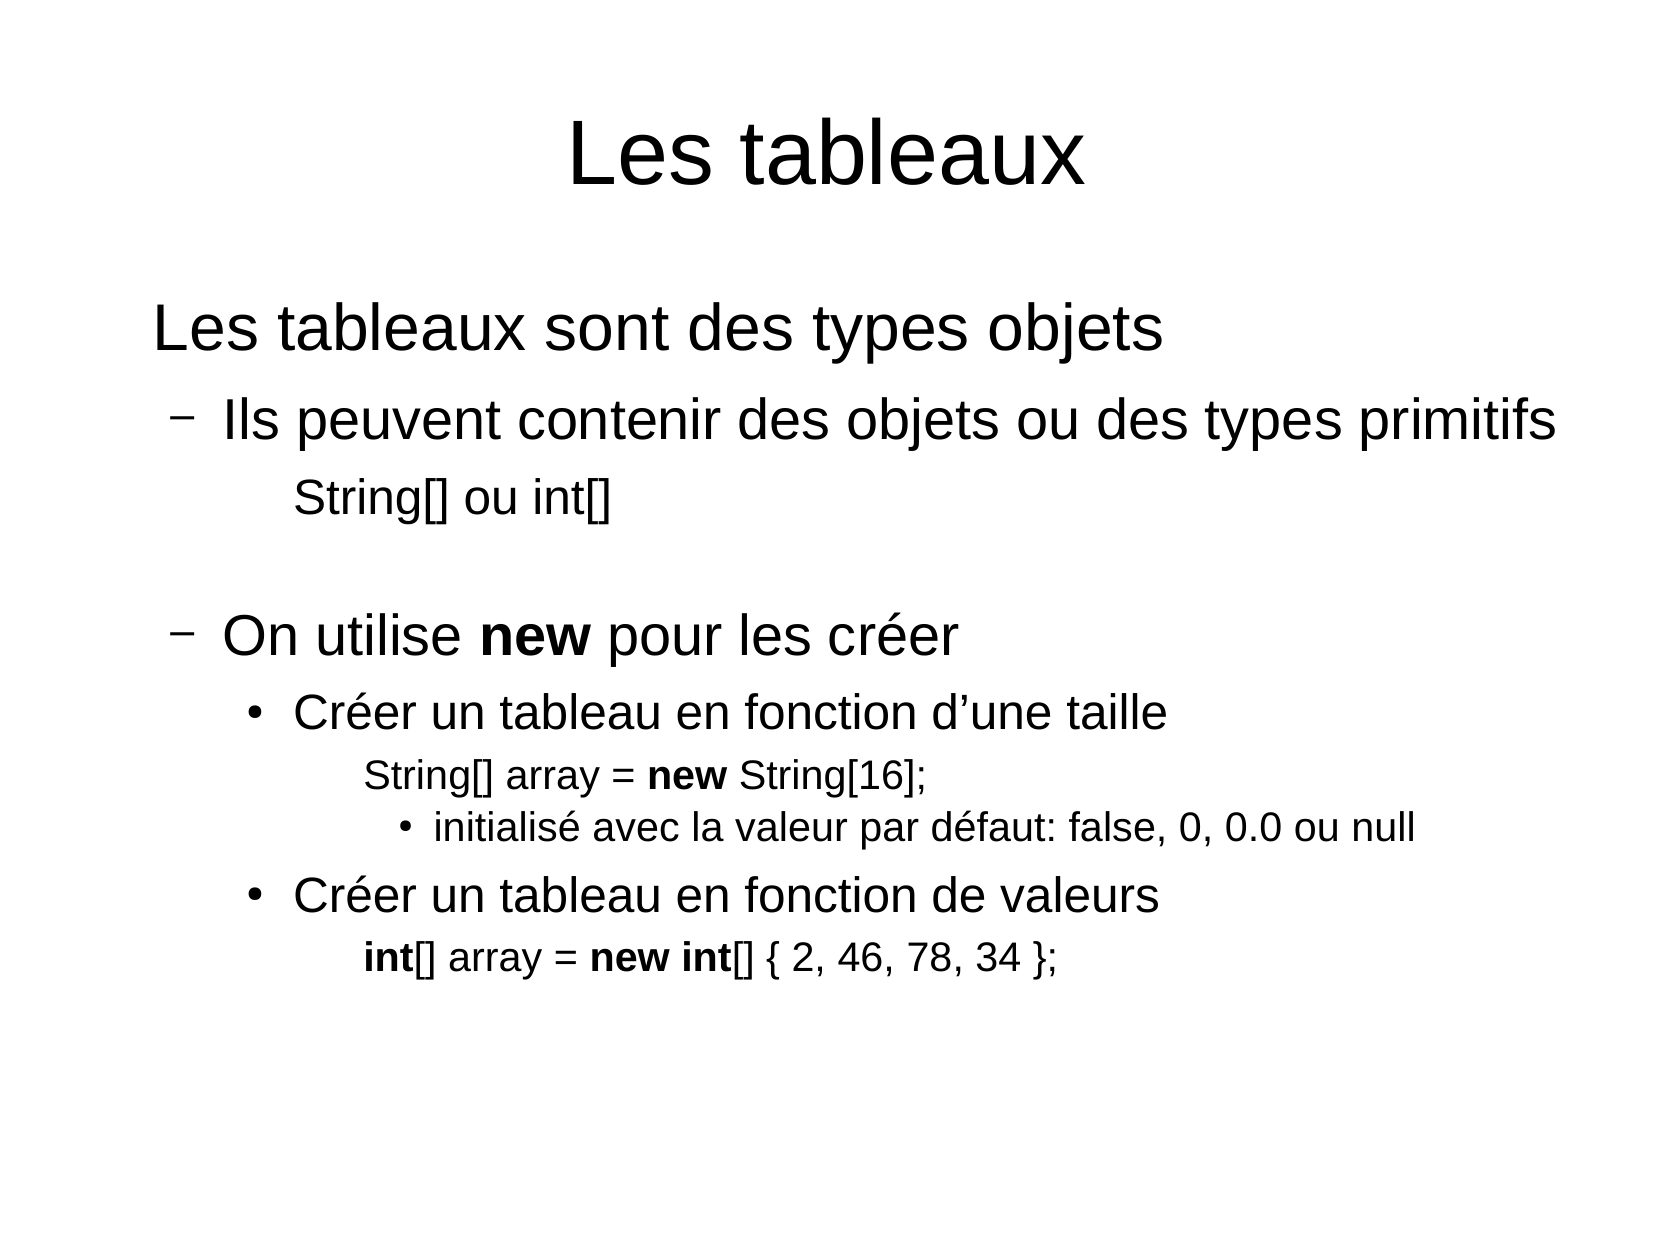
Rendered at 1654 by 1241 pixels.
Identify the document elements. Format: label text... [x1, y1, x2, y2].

title Les tableaux [82, 49, 1571, 257]
list Les tableaux sont des types objets Ils peuvent contenir des objets ou des types primitifs String[] ou int[] On utilise new pour les créer Créer un tableau en fonction d’une taille String[] array = new String[16]; initialisé avec la valeur par défaut: false, 0, 0.0 ou null Créer un tableau en fonction de valeurs int[] array = new int[] { 2, 46, 78, 34 }; [82, 290, 1571, 1096]
